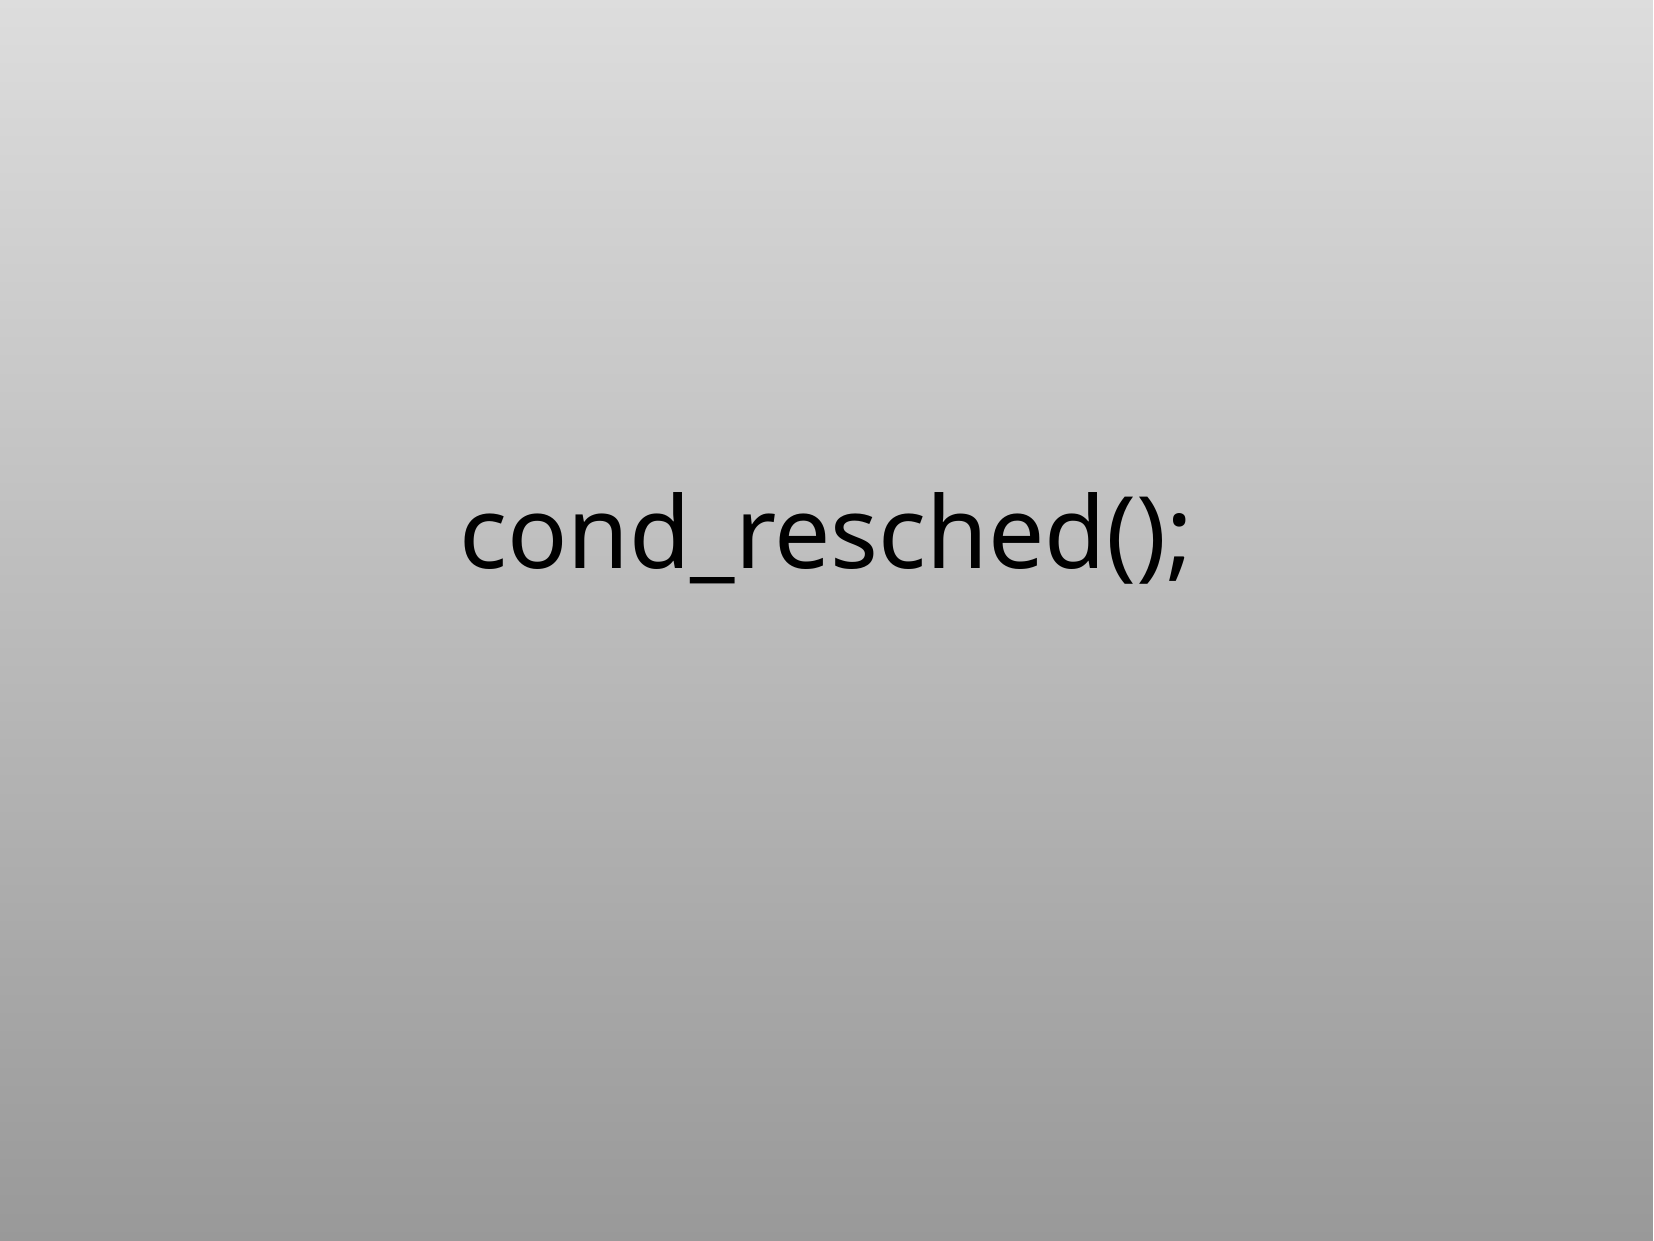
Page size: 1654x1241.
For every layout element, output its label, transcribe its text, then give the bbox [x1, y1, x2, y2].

subtitle cond_resched(); [82, 49, 1571, 1010]
